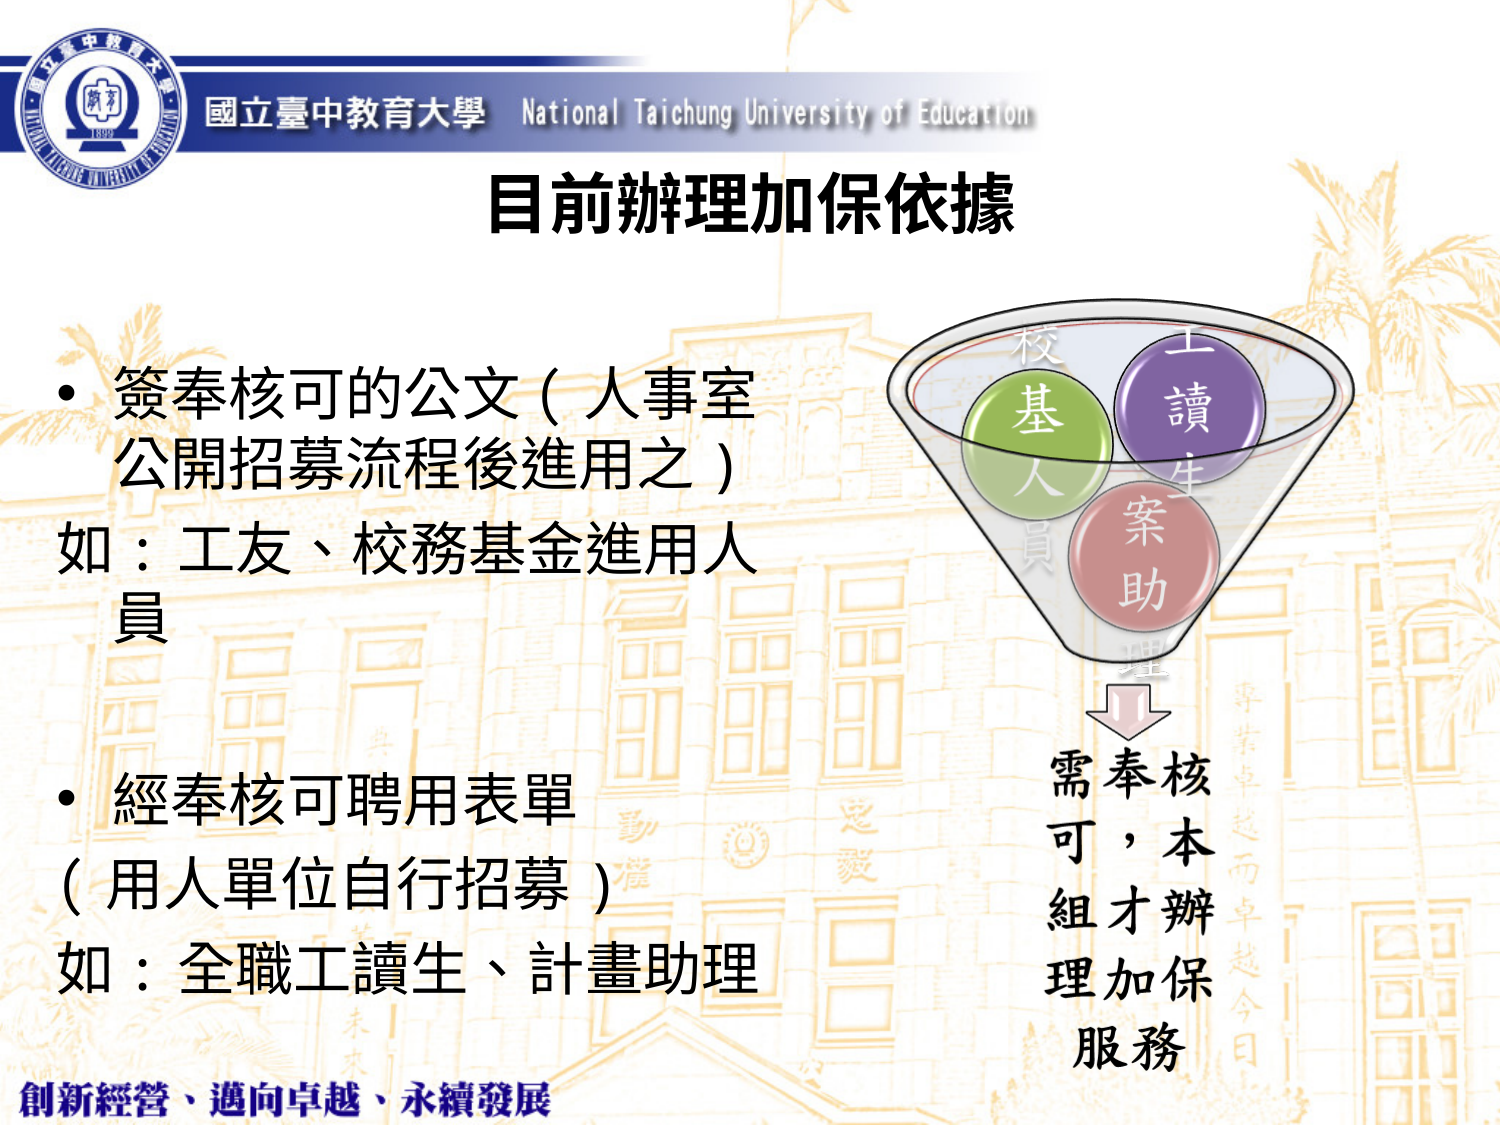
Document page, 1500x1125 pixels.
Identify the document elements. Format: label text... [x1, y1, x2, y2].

picture [0, 0, 1500, 148]
picture [0, 255, 1500, 1125]
list 簽奉核可的公文(人事室公開招募流程後進用之) 如:工友、校務基金進用人員 經奉核可聘用表單 (用人單位自行招募) 如:全職工讀生、計畫助理 [41, 350, 796, 1012]
title 目前辦理加保依據 [0, 148, 1500, 255]
